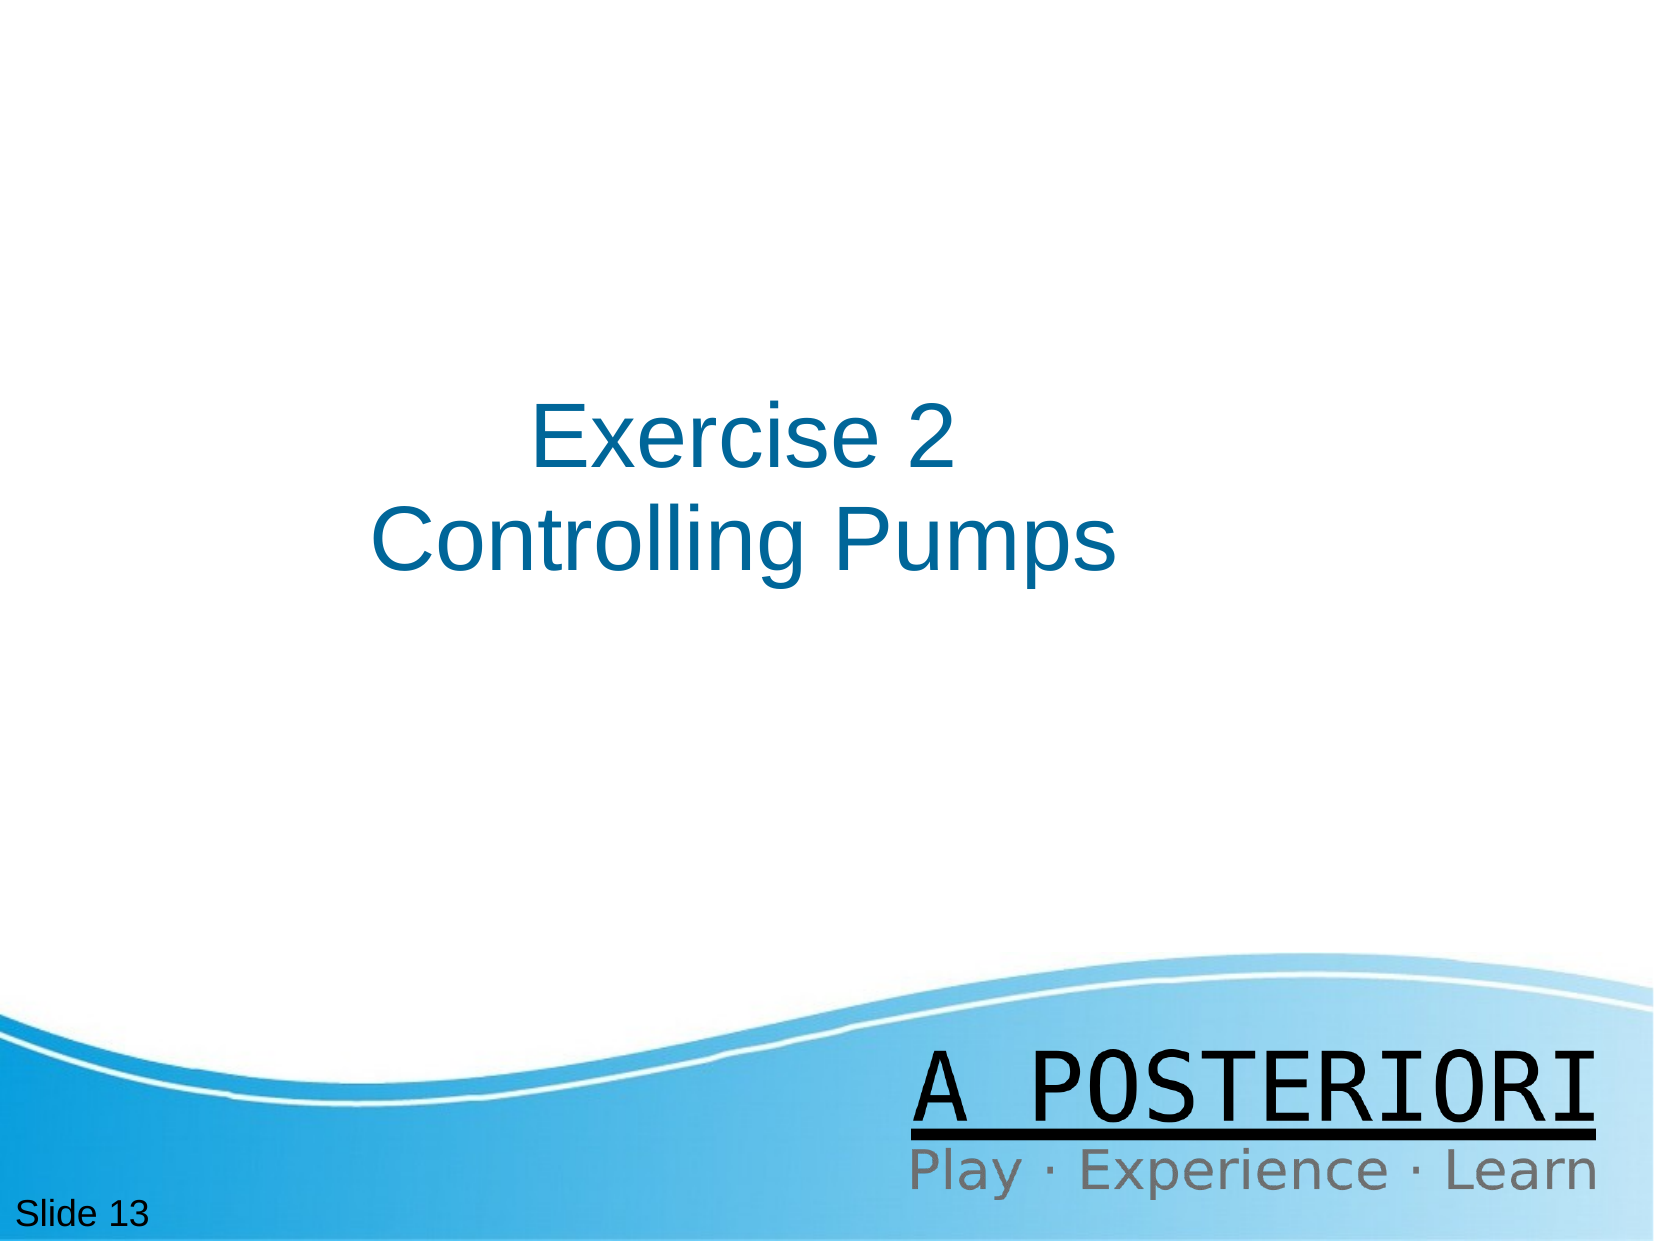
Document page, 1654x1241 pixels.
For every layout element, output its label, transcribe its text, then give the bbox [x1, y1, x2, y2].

picture [0, 952, 1654, 1241]
title Exercise 2 Controlling Pumps [0, 384, 1489, 592]
